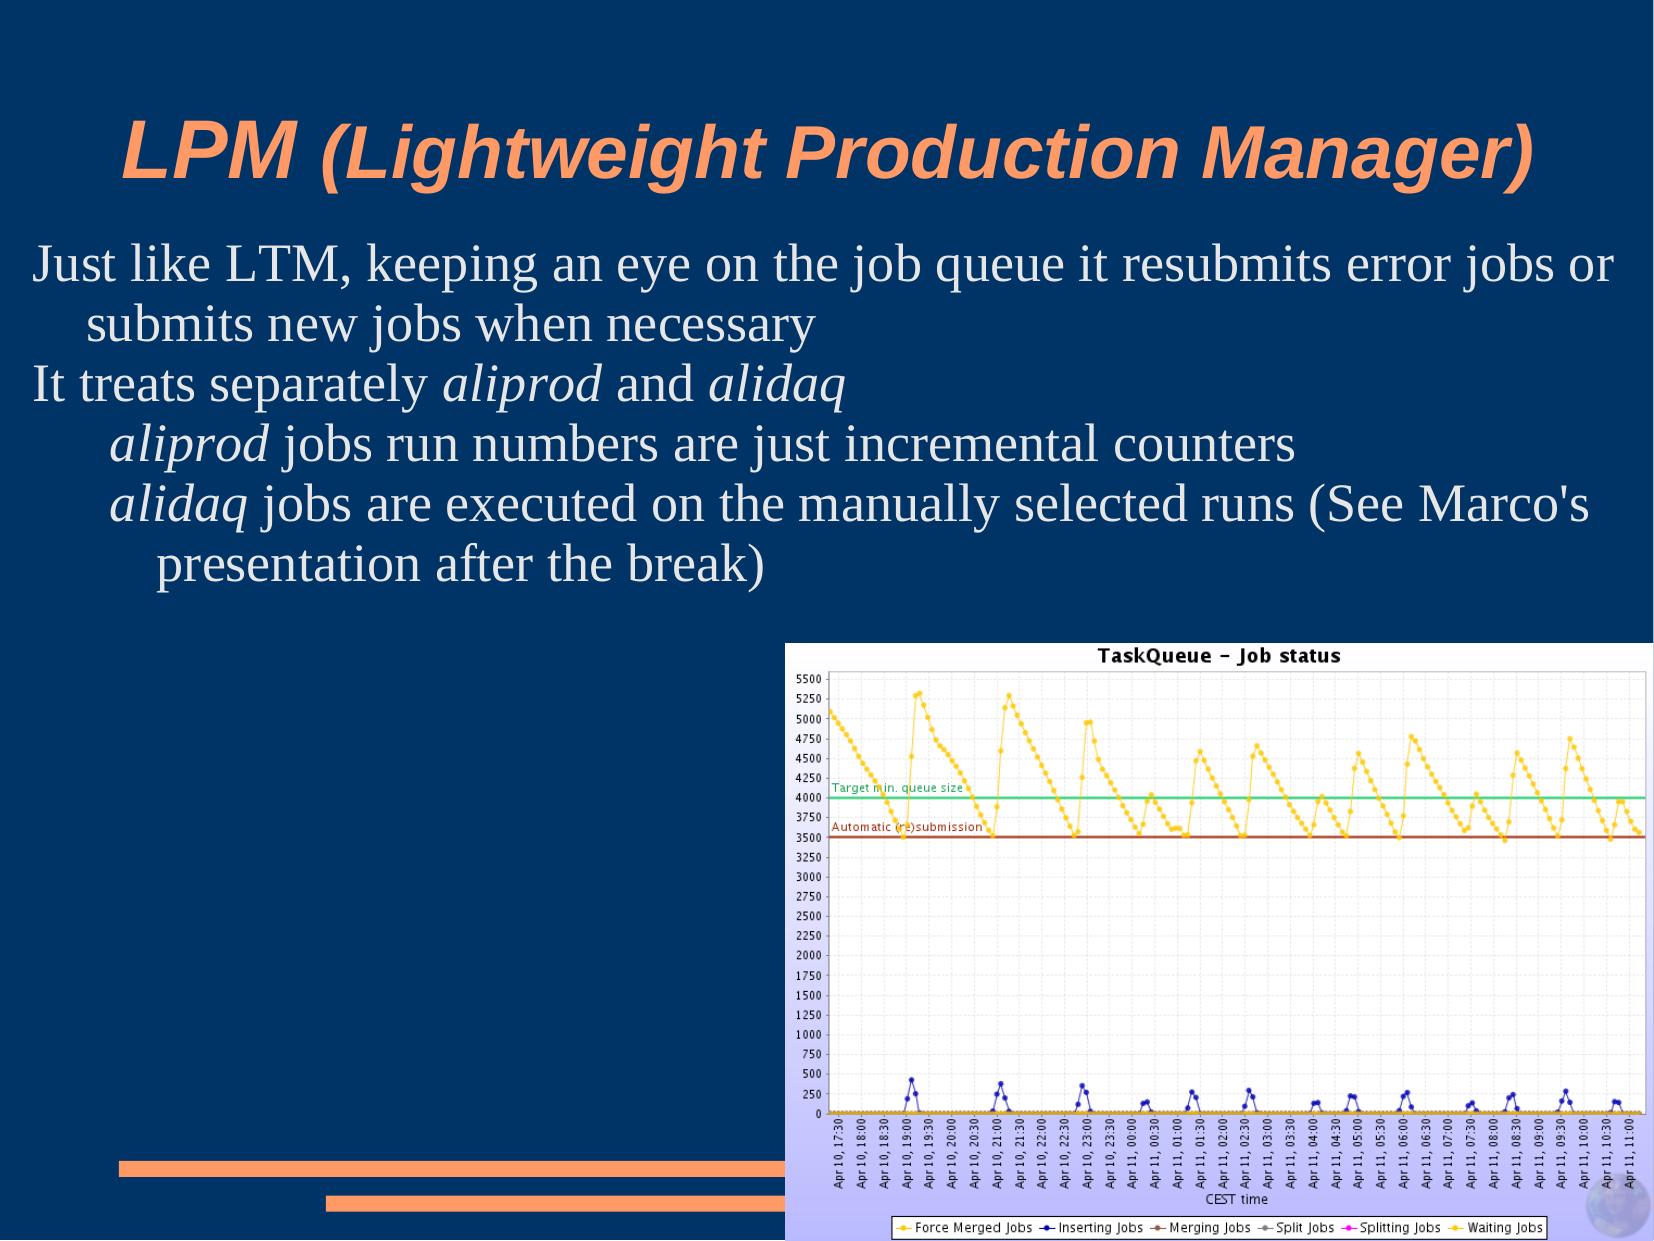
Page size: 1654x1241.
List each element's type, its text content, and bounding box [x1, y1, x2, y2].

title LPM (Lightweight Production Manager) [121, 46, 1654, 254]
list Just like LTM, keeping an eye on the job queue it resubmits error jobs or submits new jobs when necessary It treats separately aliprod and alidaq aliprod jobs run numbers are just incremental counters alidaq jobs are executed on the manually selected runs (See Marco's presentation after the break) [15, 233, 1651, 1044]
picture [785, 643, 1654, 1241]
